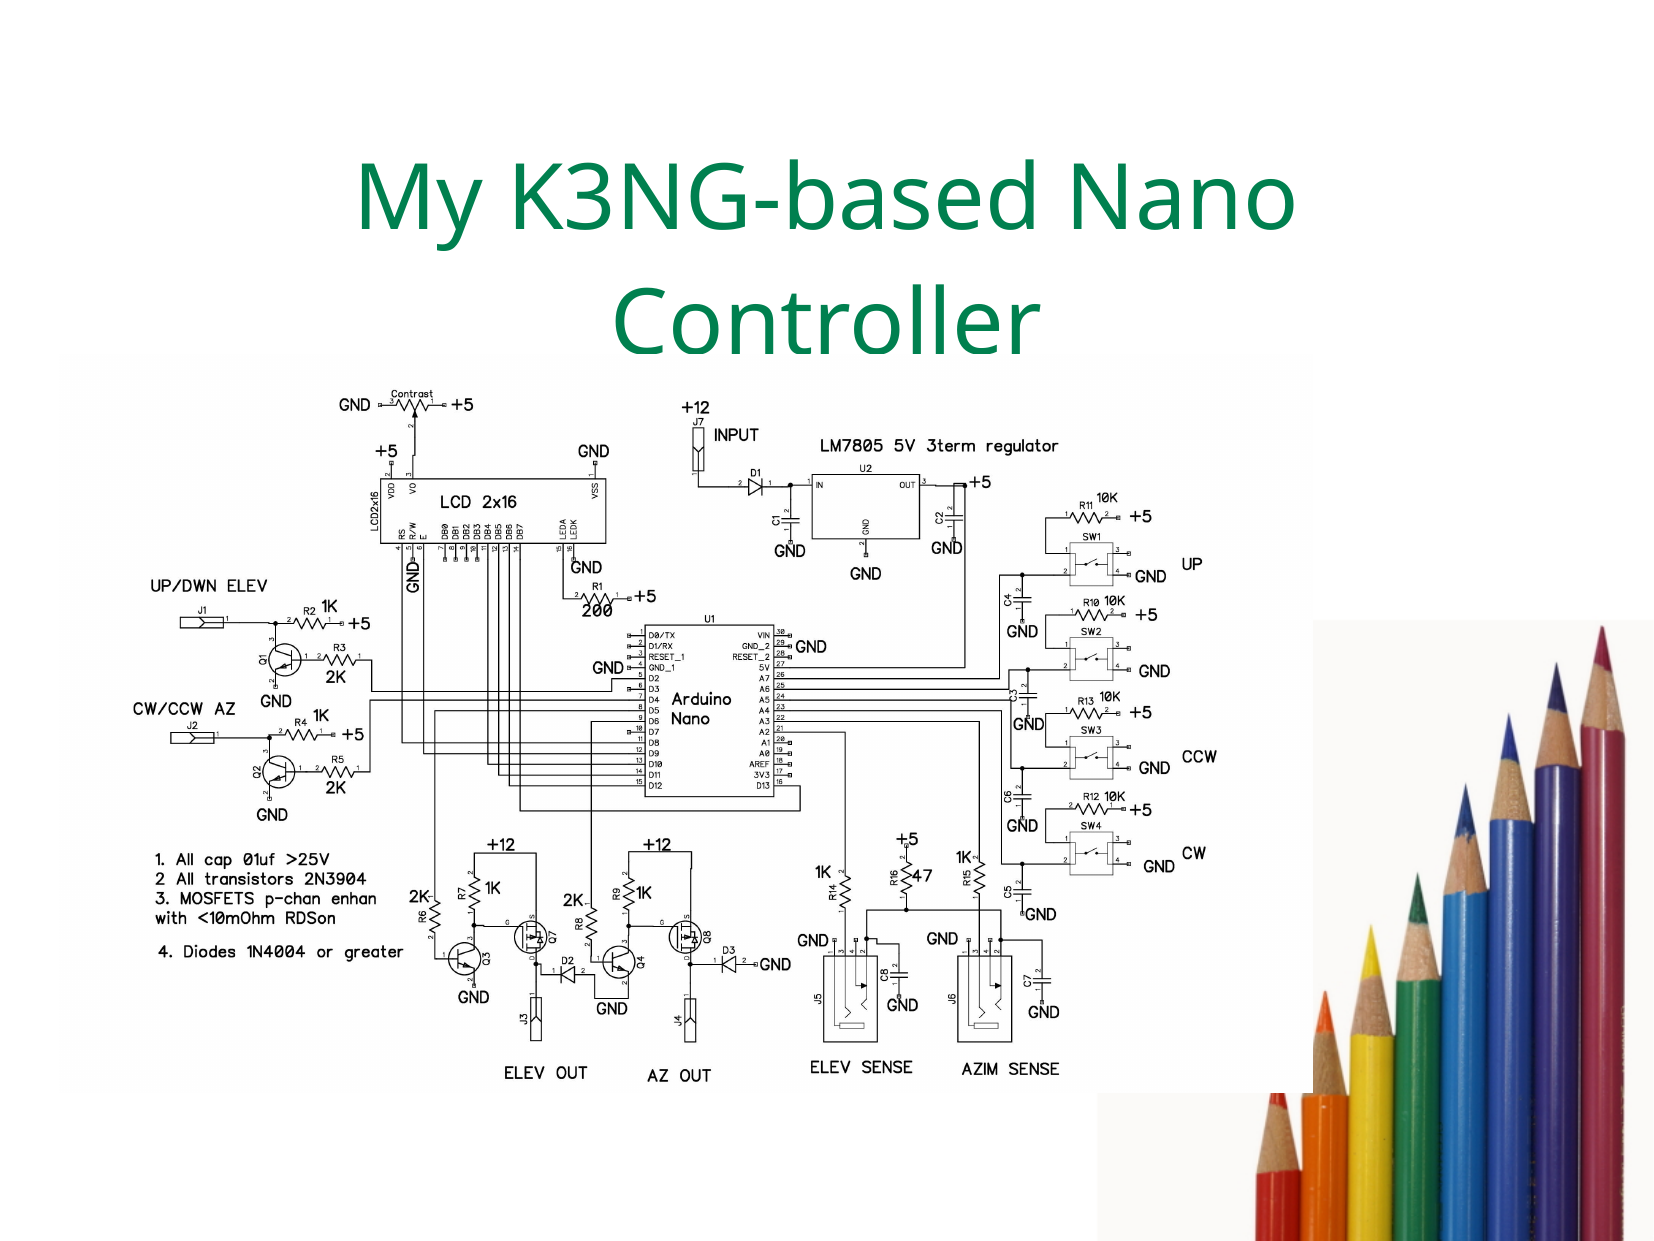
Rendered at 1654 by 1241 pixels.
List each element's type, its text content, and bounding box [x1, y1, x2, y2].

title My K3NG-based Nano Controller [147, 153, 1506, 361]
picture [0, 0, 1654, 1241]
